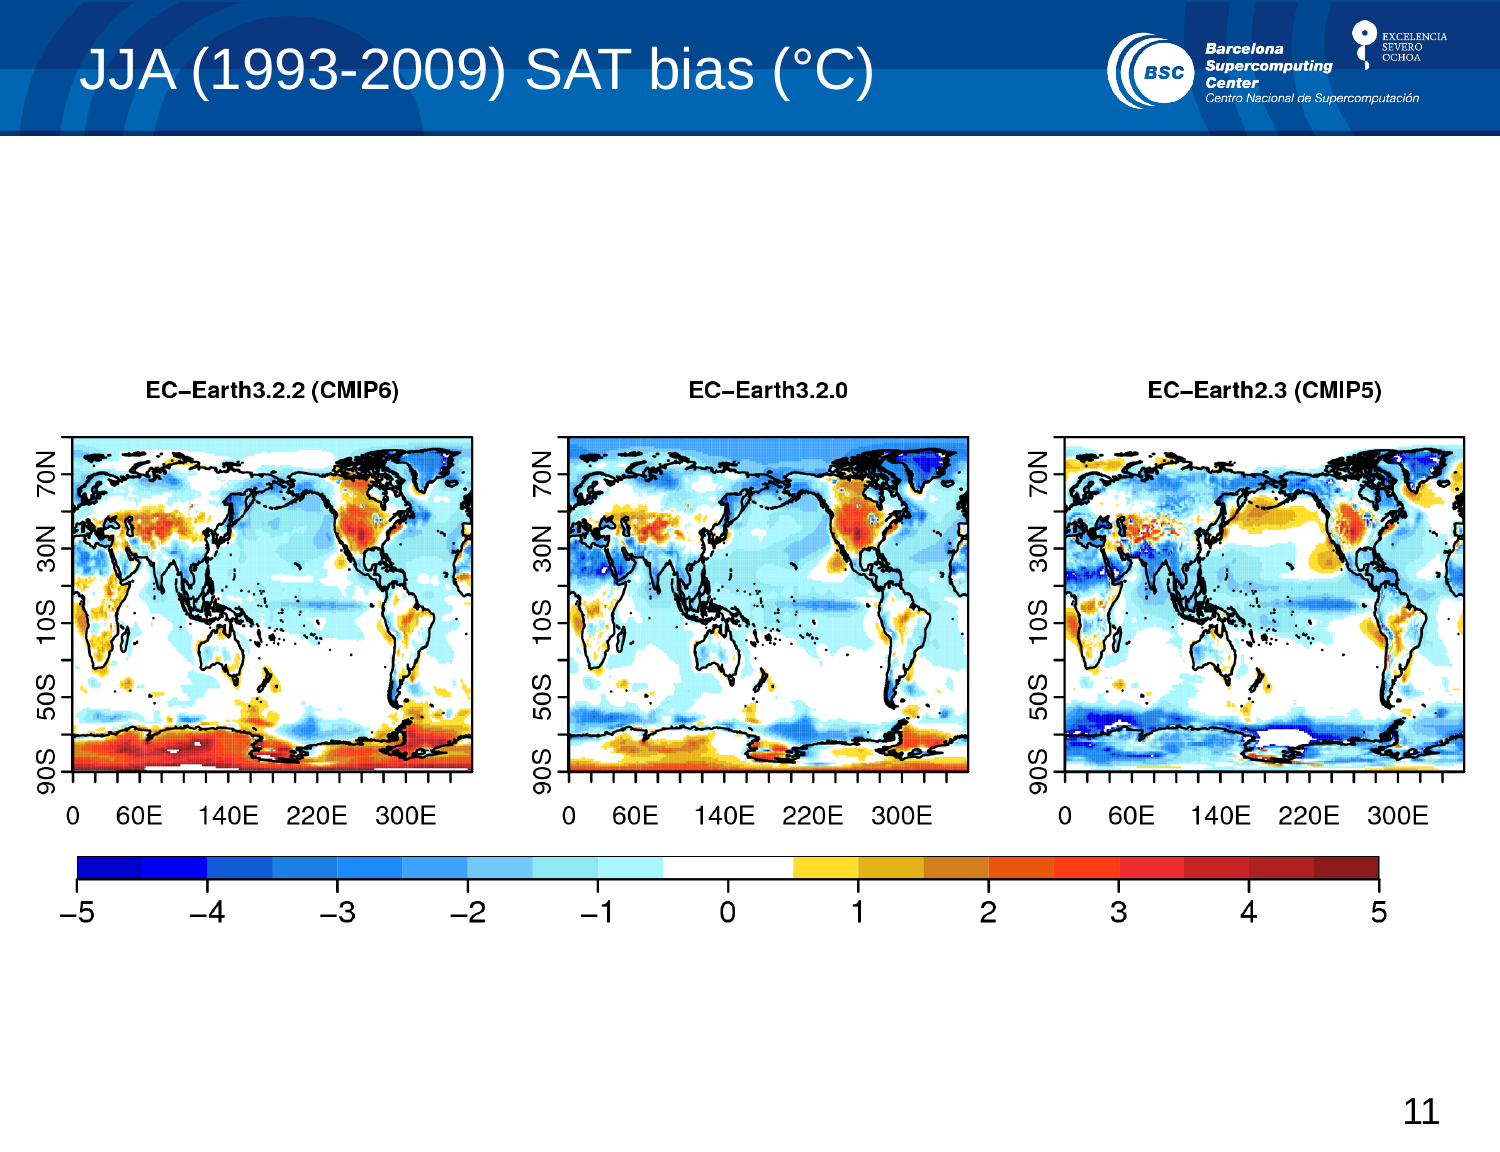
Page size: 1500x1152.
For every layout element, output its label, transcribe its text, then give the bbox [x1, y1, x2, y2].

picture [0, 0, 1500, 136]
title JJA (1993-2009) SAT bias (°C) [65, 23, 1081, 138]
picture [0, 354, 1500, 949]
